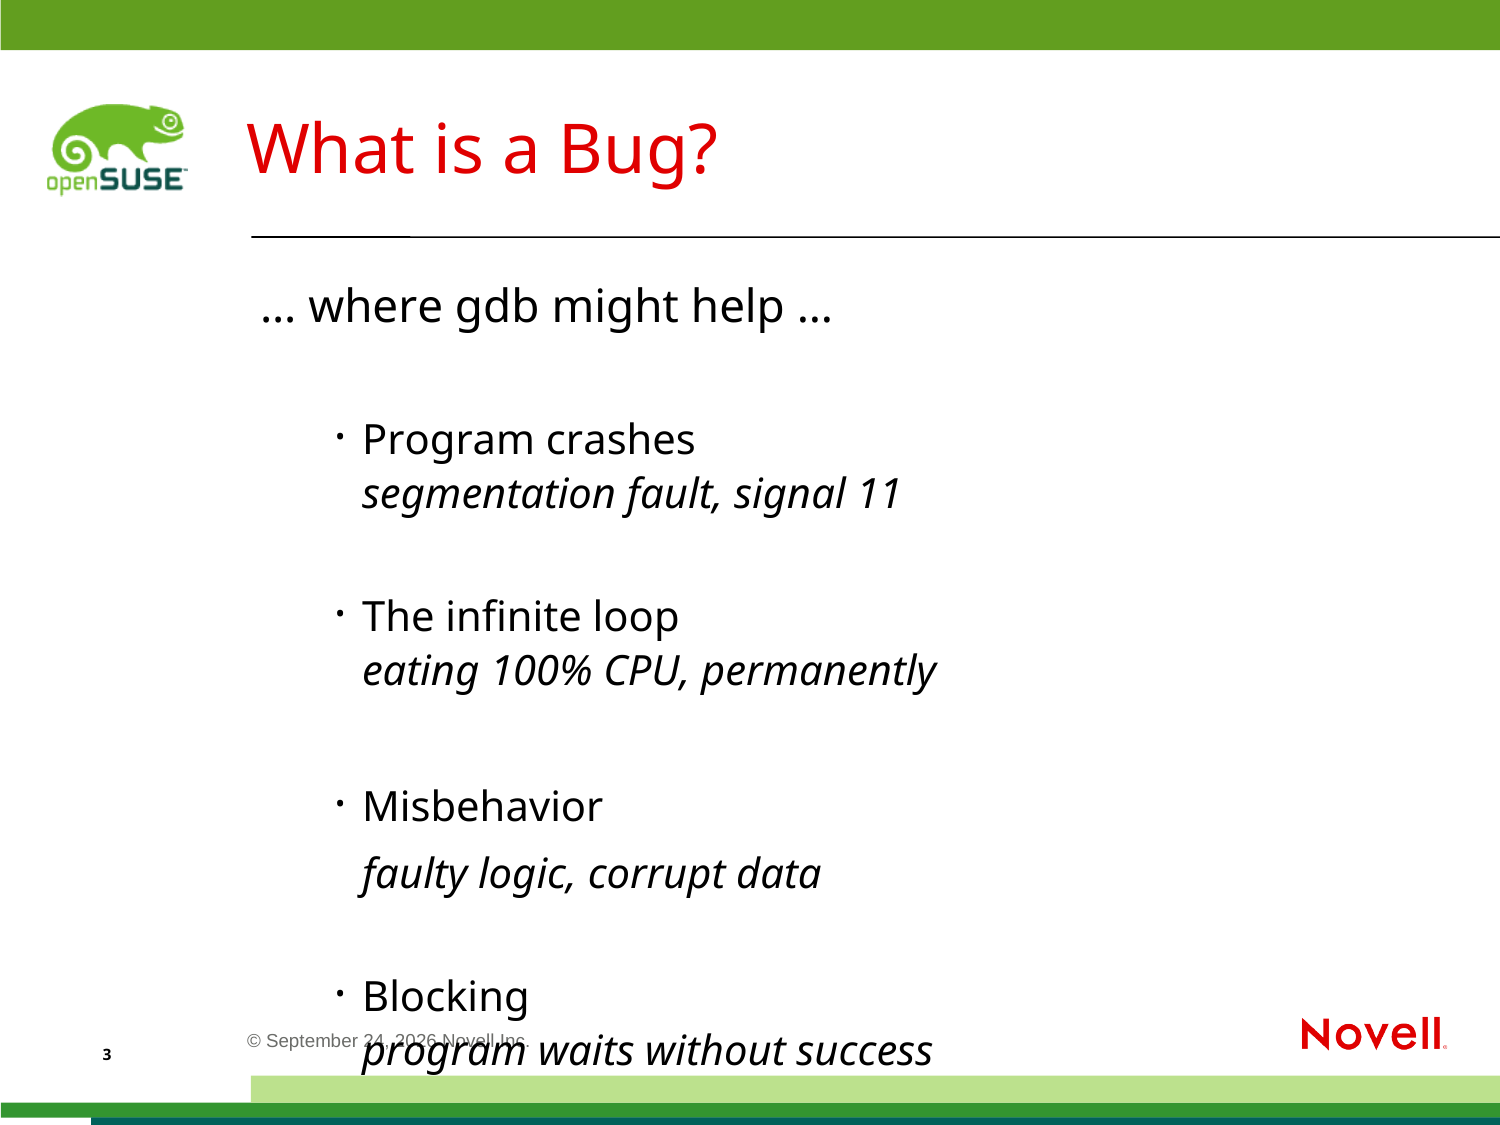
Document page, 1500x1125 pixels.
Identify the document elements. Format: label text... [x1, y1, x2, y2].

picture [47, 104, 188, 197]
title What is a Bug? [246, 60, 1409, 239]
list … where gdb might help … Program crashes segmentation fault, signal 11 The infinite loop eating 100% CPU, permanently Misbehavior faulty logic, corrupt data Blocking program waits without success [245, 267, 1353, 995]
picture [1295, 1011, 1453, 1056]
